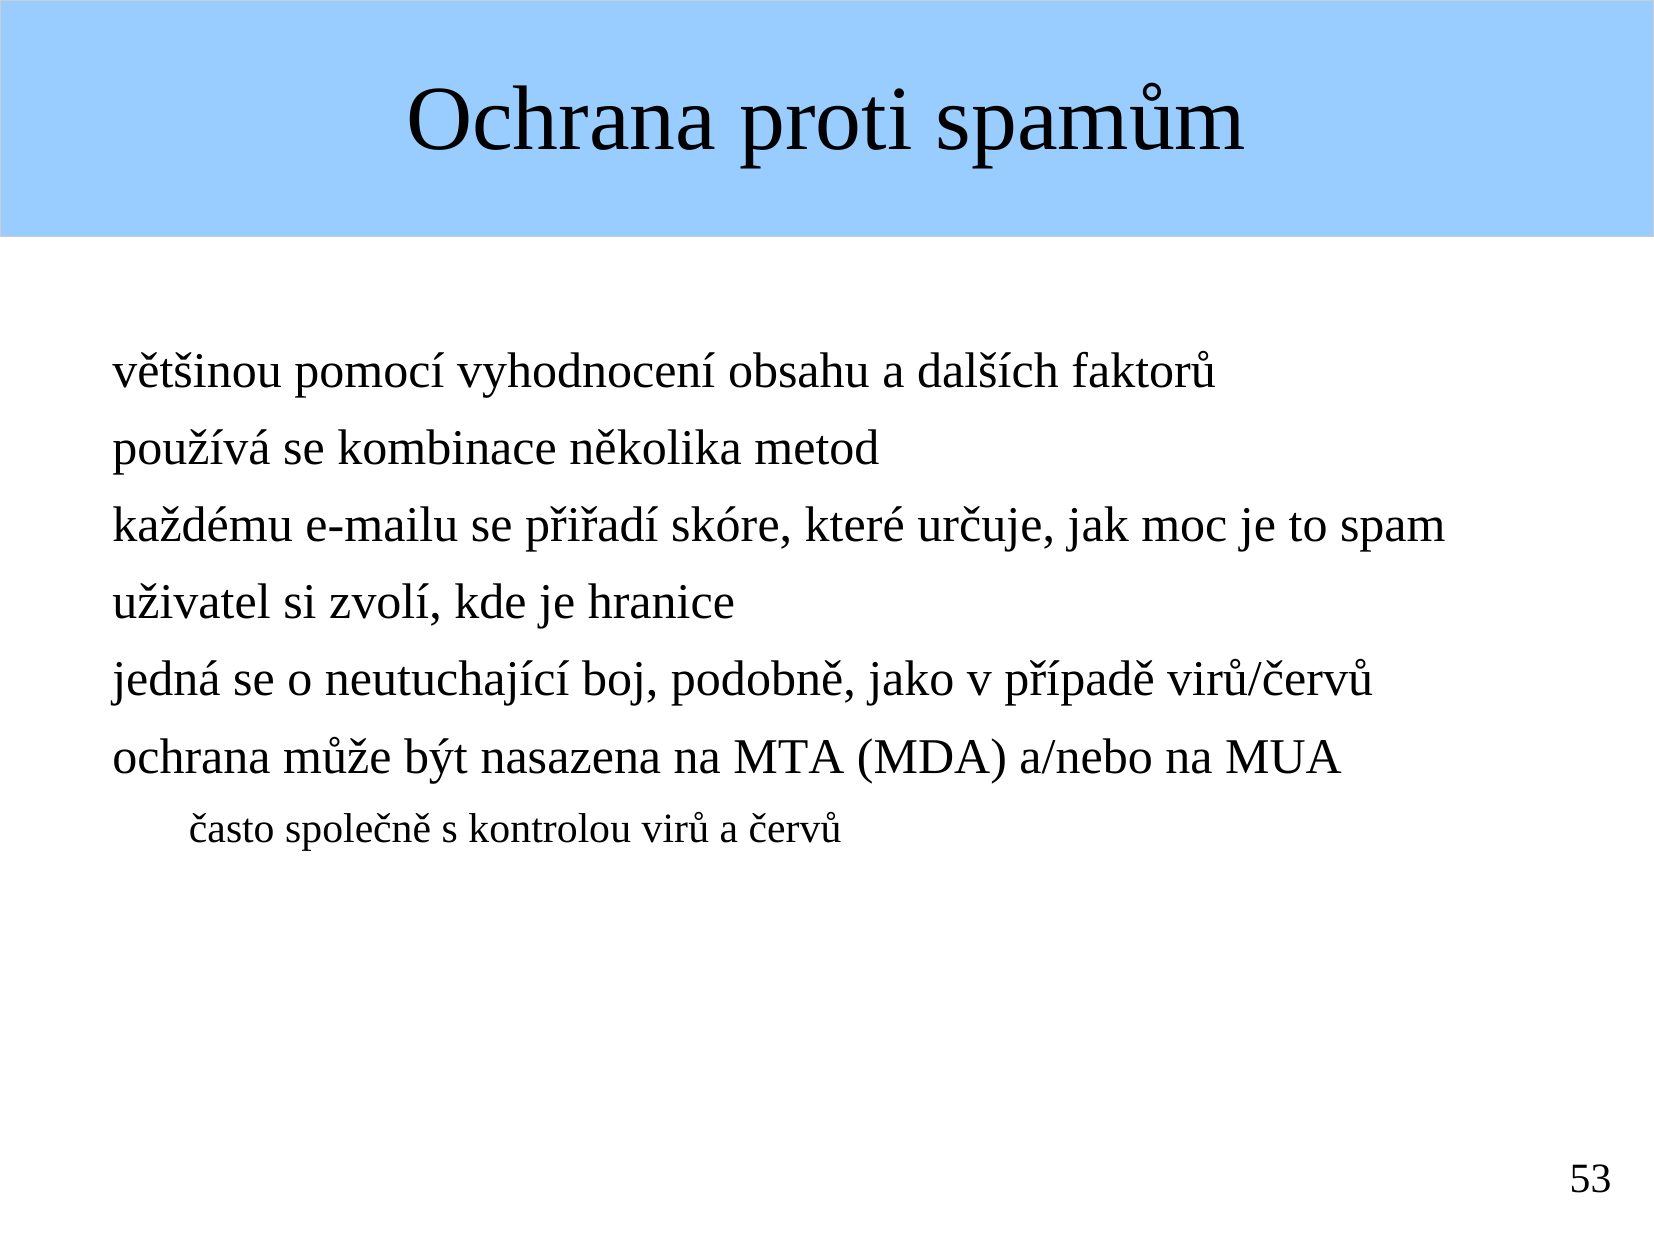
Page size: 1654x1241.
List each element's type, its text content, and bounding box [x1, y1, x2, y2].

list většinou pomocí vyhodnocení obsahu a dalších faktorů používá se kombinace několika metod každému e-mailu se přiřadí skóre, které určuje, jak moc je to spam uživatel si zvolí, kde je hranice jedná se o neutuchající boj, podobně, jako v případě virů/červů ochrana může být nasazena na MTA (MDA) a/nebo na MUA často společně s kontrolou virů a červů [94, 342, 1571, 1205]
title Ochrana proti spamům [0, 0, 1654, 237]
